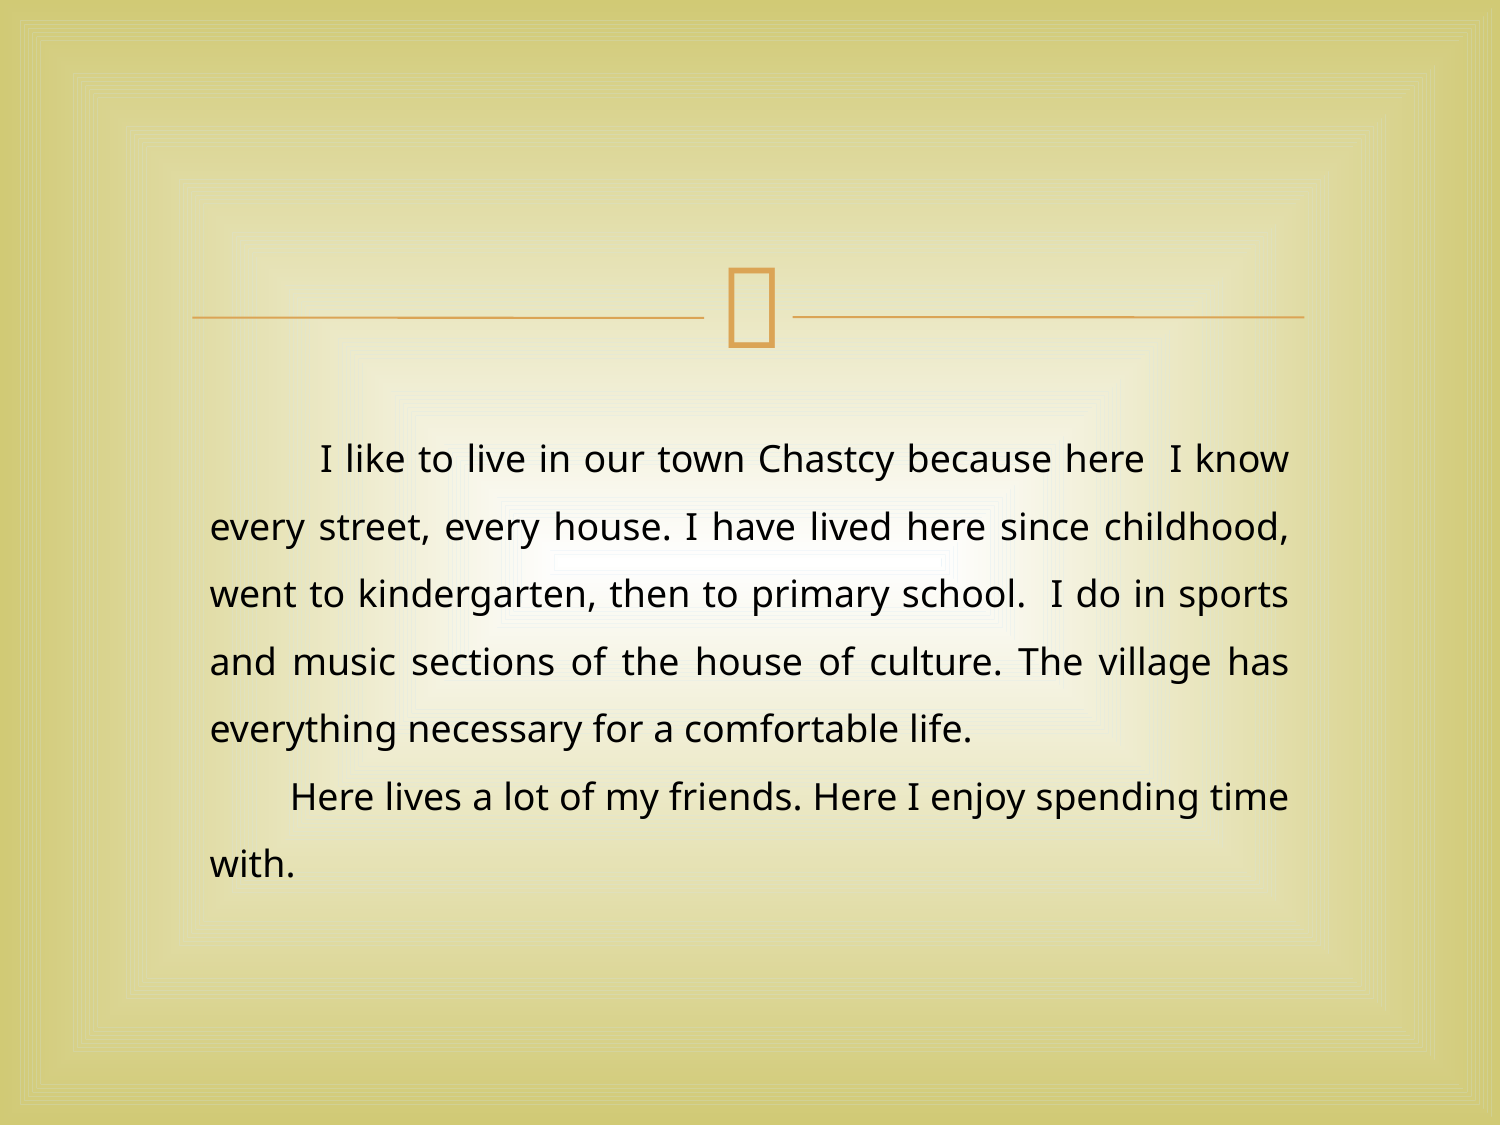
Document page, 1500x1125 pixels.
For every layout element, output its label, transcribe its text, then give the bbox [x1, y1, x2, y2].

text_box I like to live in our town Chastcy because here I know every street, every house. I have lived here since childhood, went to kindergarten, then to primary school. I do in sports and music sections of the house of culture. The village has everything necessary for a comfortable life. Here lives a lot of my friends. Here I enjoy spending time with. [194, 405, 1306, 893]
